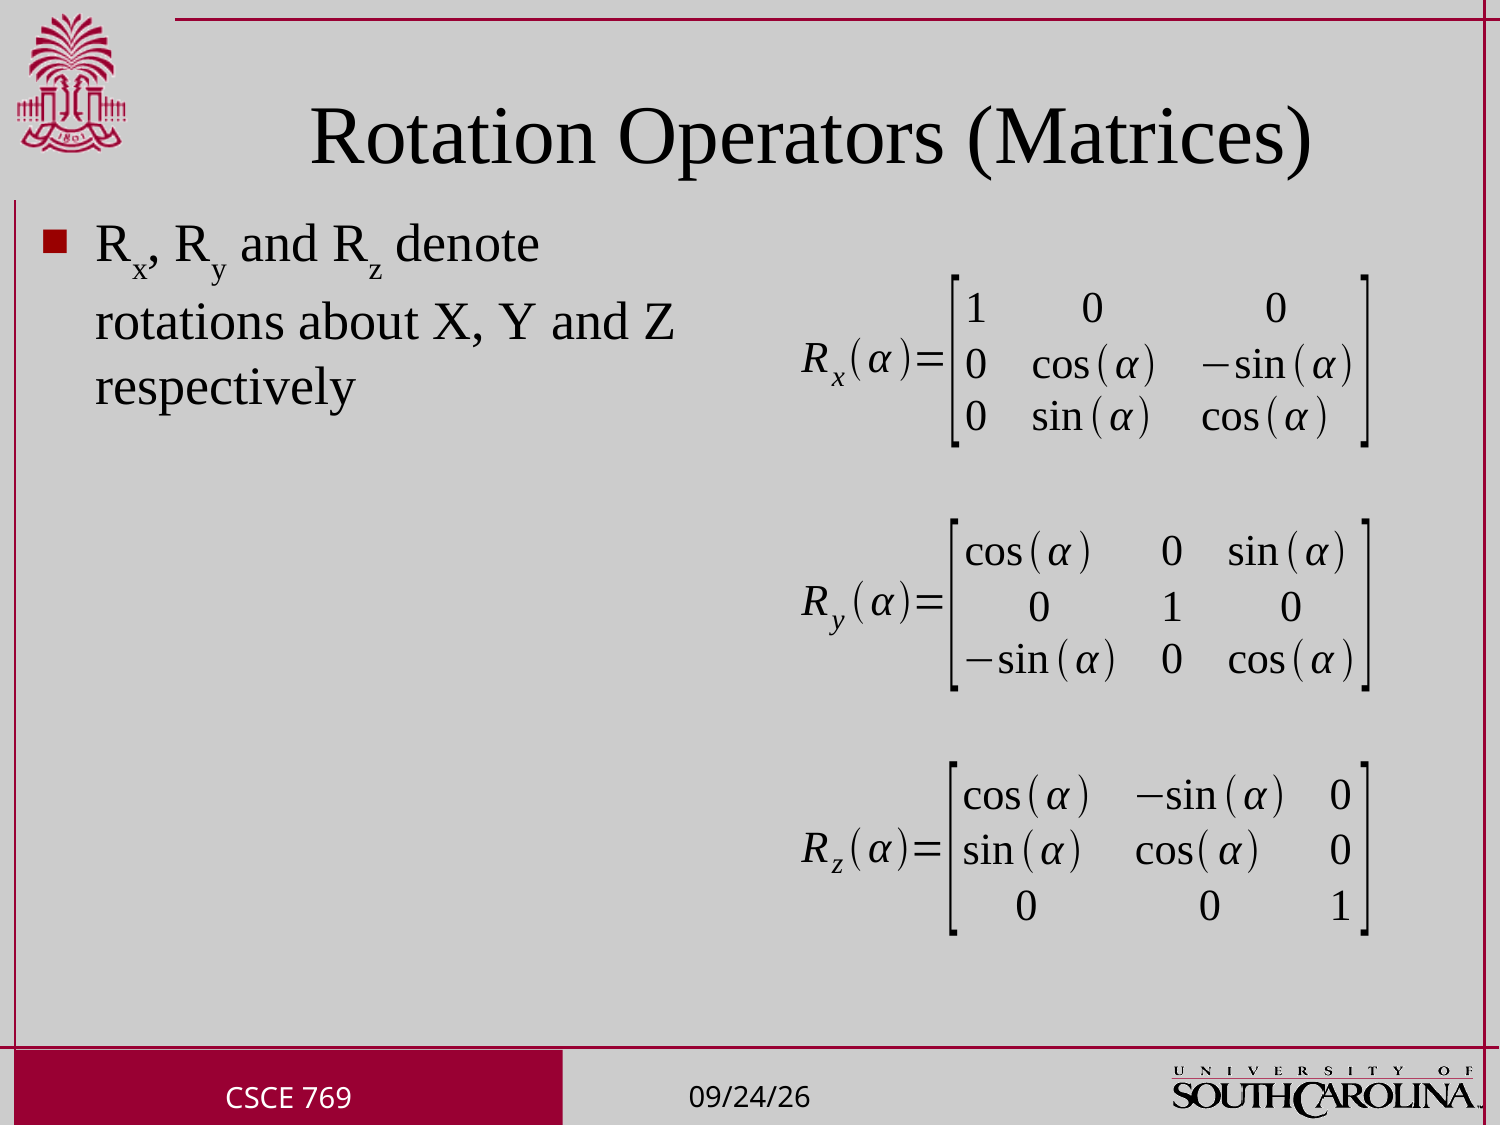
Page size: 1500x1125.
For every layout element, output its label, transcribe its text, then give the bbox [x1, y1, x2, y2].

picture [12, 12, 131, 155]
title Rotation Operators (Matrices) [174, 9, 1450, 188]
chart [787, 758, 1388, 938]
chart [787, 516, 1388, 694]
picture [1162, 1049, 1483, 1125]
chart [787, 273, 1388, 451]
list Rx, Ry and Rz denote rotations about X, Y and Z respectively [24, 200, 733, 1013]
